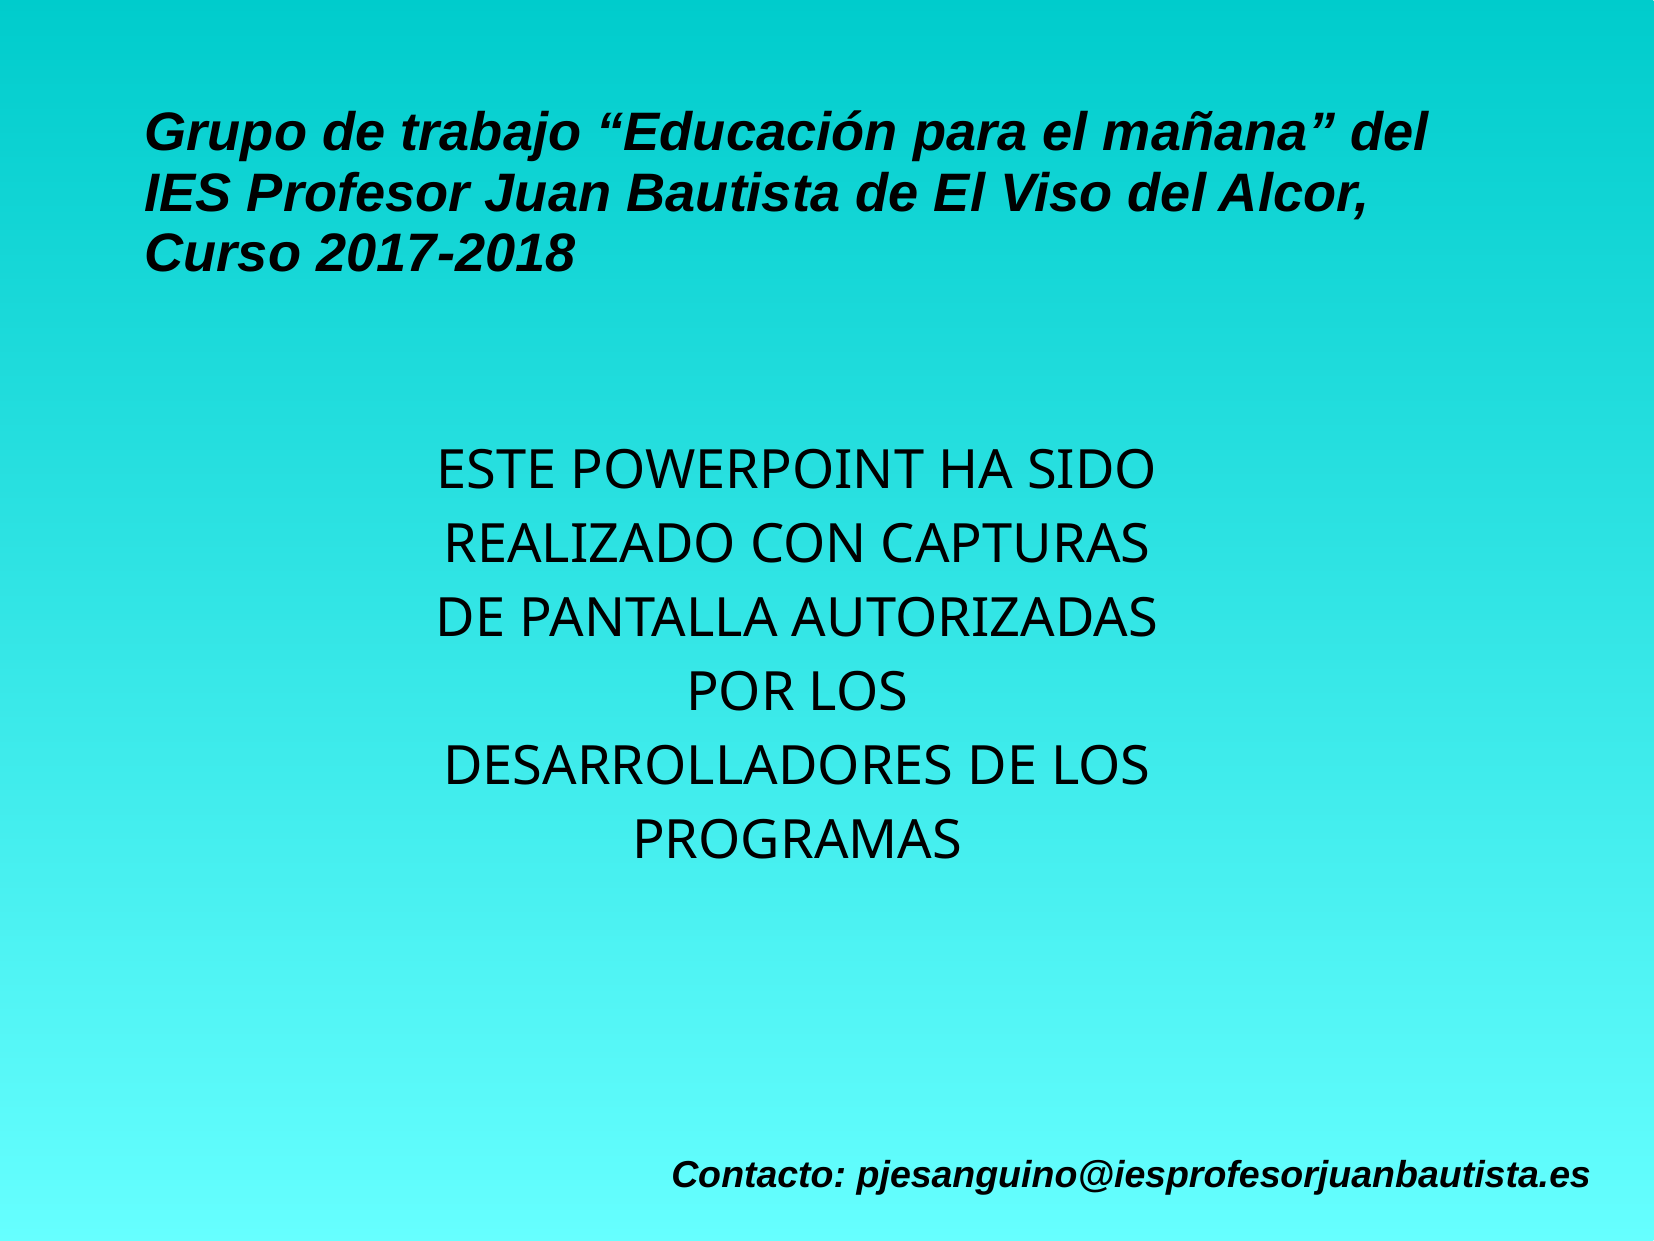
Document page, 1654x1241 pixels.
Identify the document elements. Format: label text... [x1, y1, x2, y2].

text_box Contacto: pjesanguino@iesprofesorjuanbautista.es [307, 1145, 1607, 1217]
text_box Grupo de trabajo “Educación para el mañana” del IES Profesor Juan Bautista de El Viso del Alcor, Curso 2017-2018 [129, 94, 1536, 291]
text_box ESTE POWERPOINT HA SIDO REALIZADO CON CAPTURAS DE PANTALLA AUTORIZADAS POR LOS DESARROLLADORES DE LOS PROGRAMAS [413, 377, 1182, 927]
